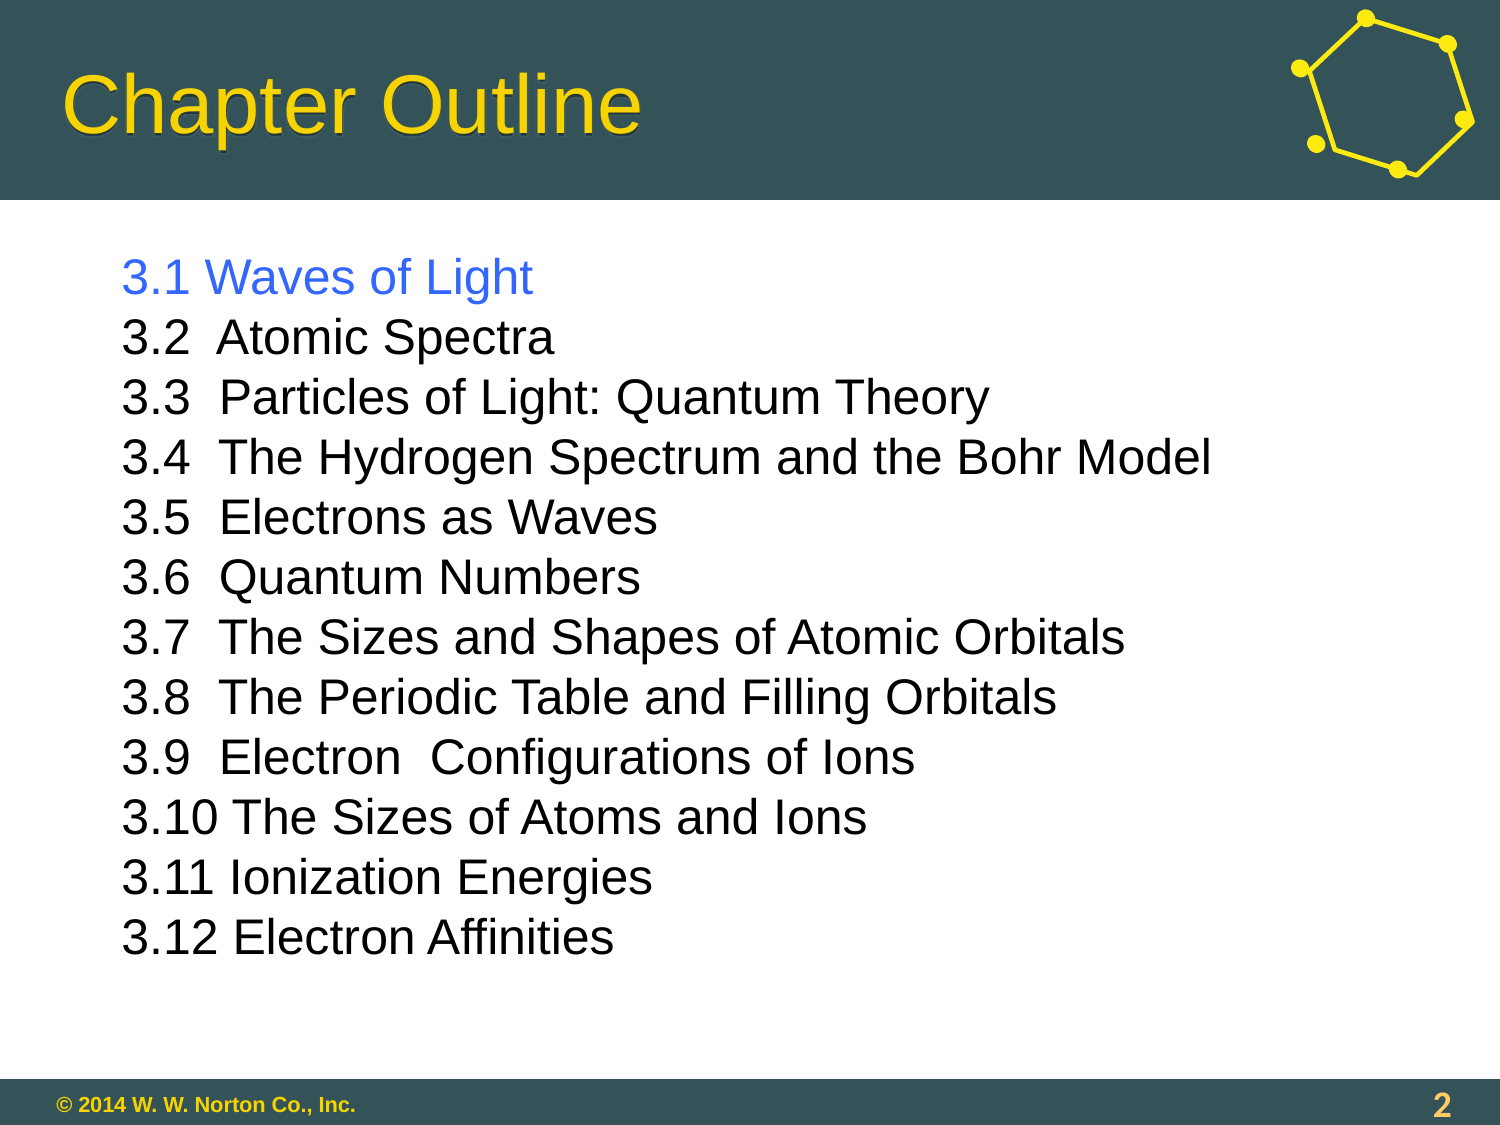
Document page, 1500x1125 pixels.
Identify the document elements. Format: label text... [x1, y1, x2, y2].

list 3.1 Waves of Light 3.2 Atomic Spectra 3.3 Particles of Light: Quantum Theory 3.4 The Hydrogen Spectrum and the Bohr Model 3.5 Electrons as Waves 3.6 Quantum Numbers 3.7 The Sizes and Shapes of Atomic Orbitals 3.8 The Periodic Table and Filling Orbitals 3.9 Electron Configurations of Ions 3.10 The Sizes of Atoms and Ions 3.11 Ionization Energies 3.12 Electron Affinities [96, 237, 1322, 988]
title Chapter Outline [46, 24, 1322, 175]
slide_number <number> [1409, 1076, 1468, 1125]
